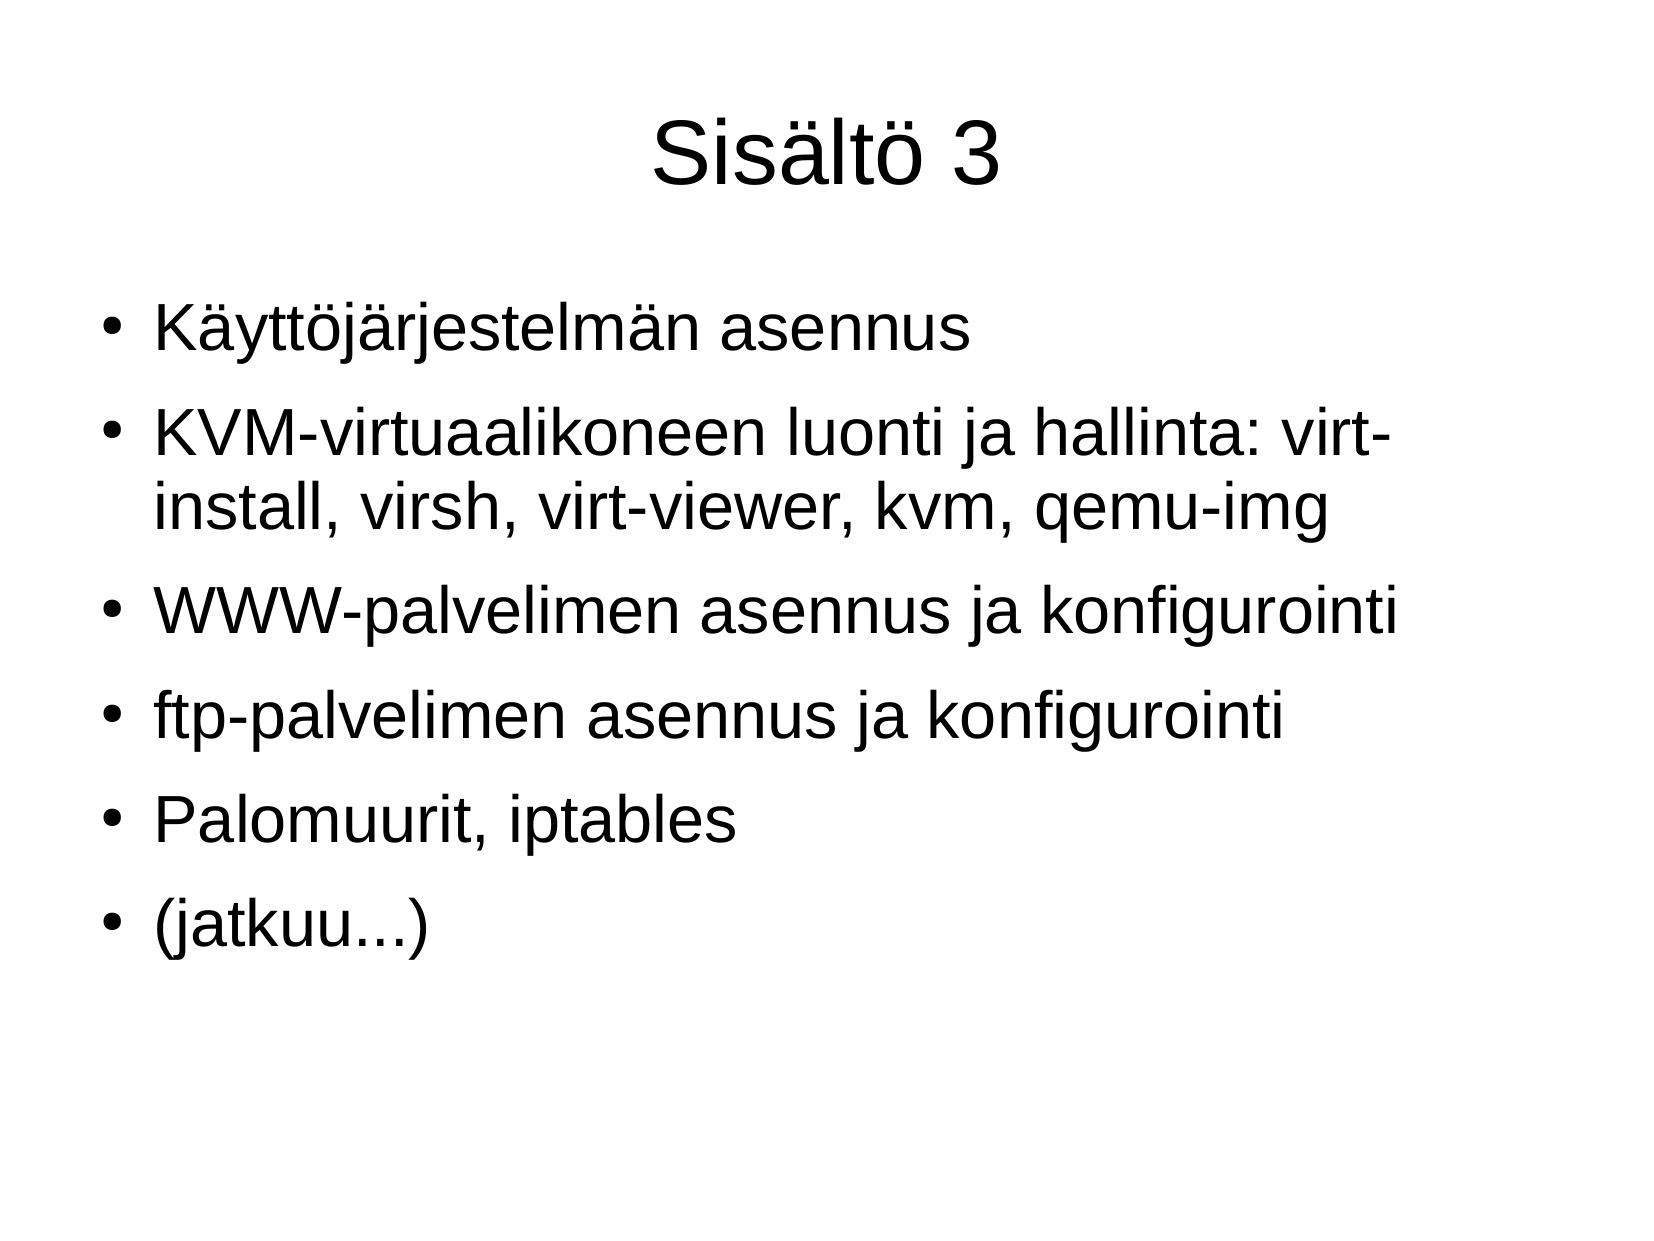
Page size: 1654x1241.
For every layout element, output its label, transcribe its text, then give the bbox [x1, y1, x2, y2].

list Käyttöjärjestelmän asennus KVM-virtuaalikoneen luonti ja hallinta: virt-install, virsh, virt-viewer, kvm, qemu-img WWW-palvelimen asennus ja konfigurointi ftp-palvelimen asennus ja konfigurointi Palomuurit, iptables (jatkuu...) [82, 290, 1571, 1010]
title Sisältö 3 [82, 49, 1571, 257]
